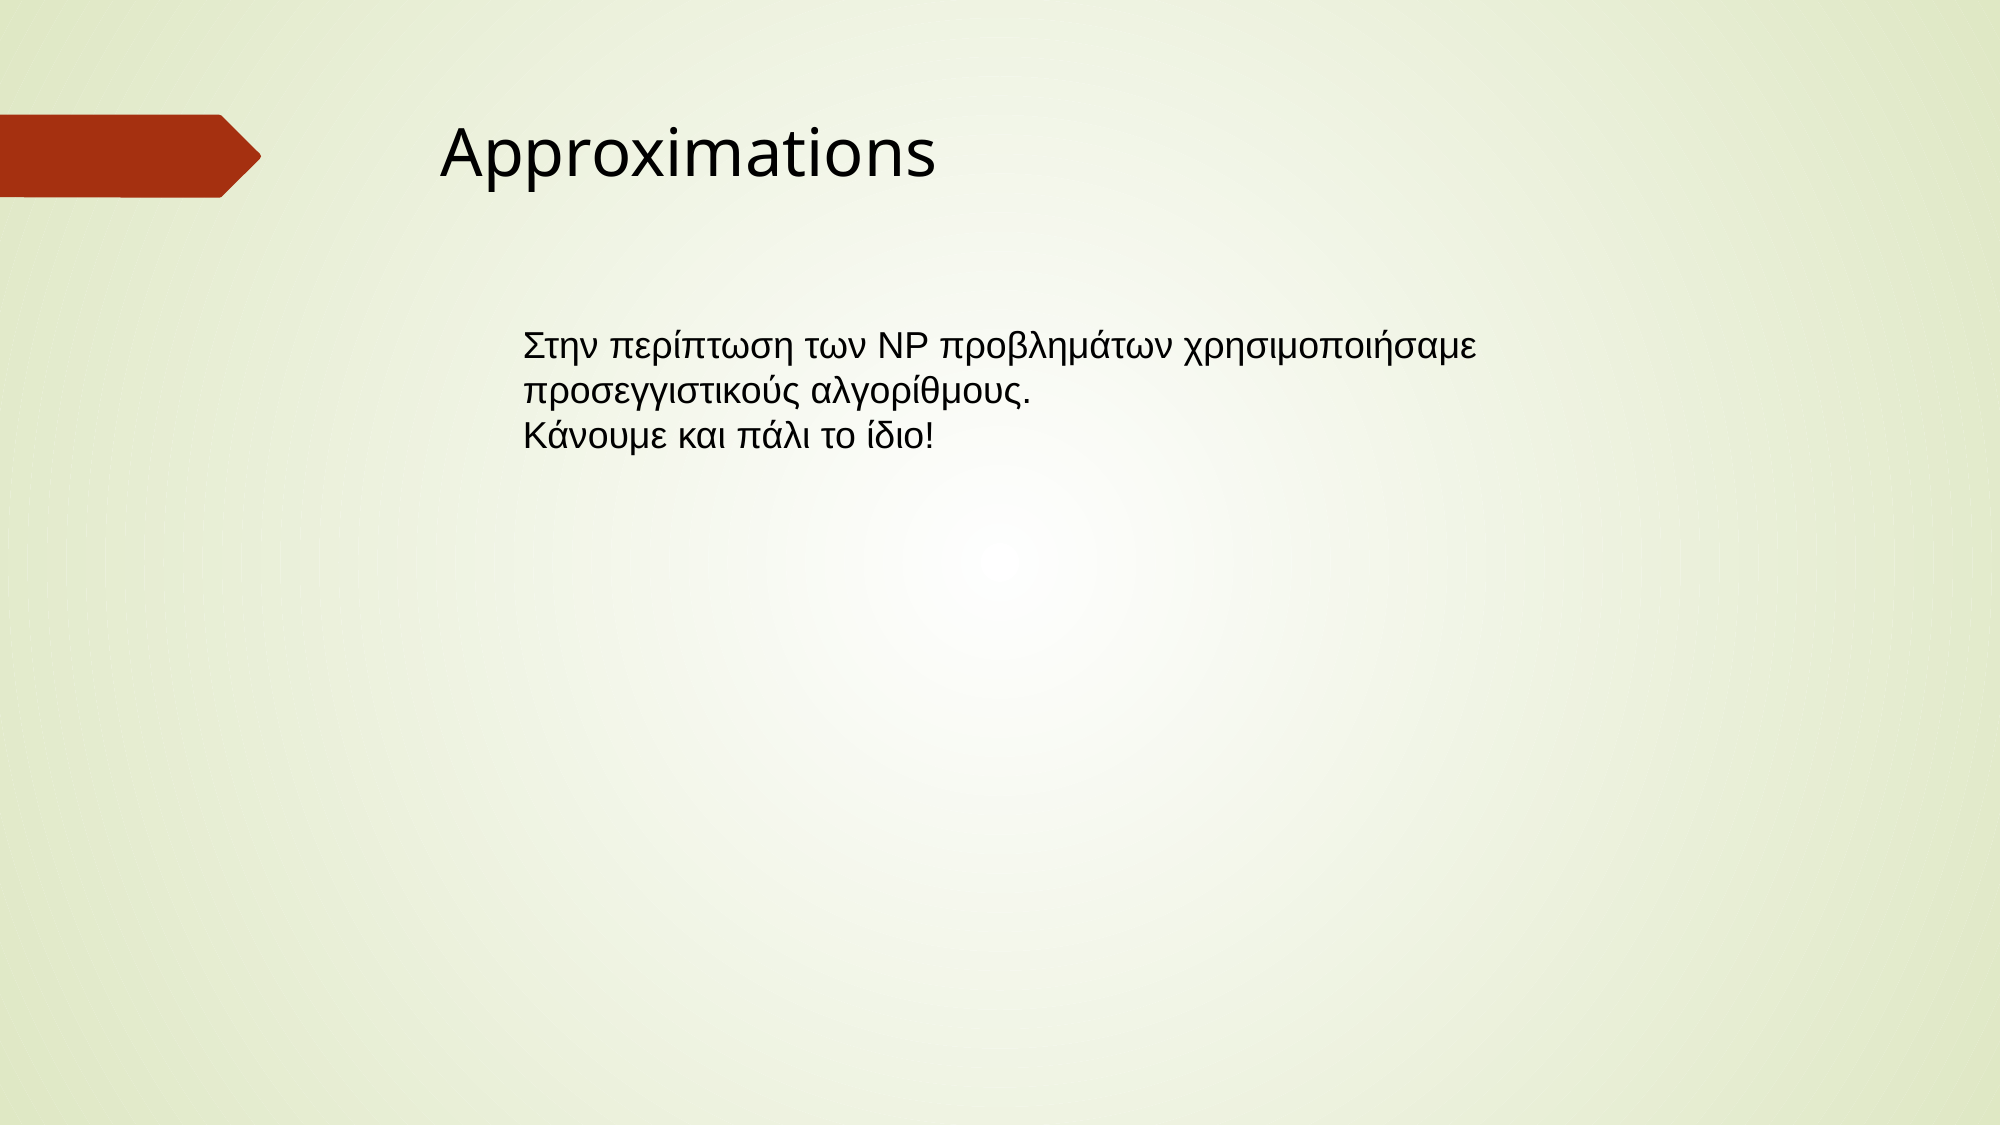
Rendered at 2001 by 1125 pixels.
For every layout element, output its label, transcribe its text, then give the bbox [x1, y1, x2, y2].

title Approximations [425, 102, 1888, 313]
list Στην περίπτωση των NP προβλημάτων χρησιμοποιήσαμε προσεγγιστικούς αλγορίθμους. Κάνουμε και πάλι το ίδιο! [437, 313, 1702, 934]
